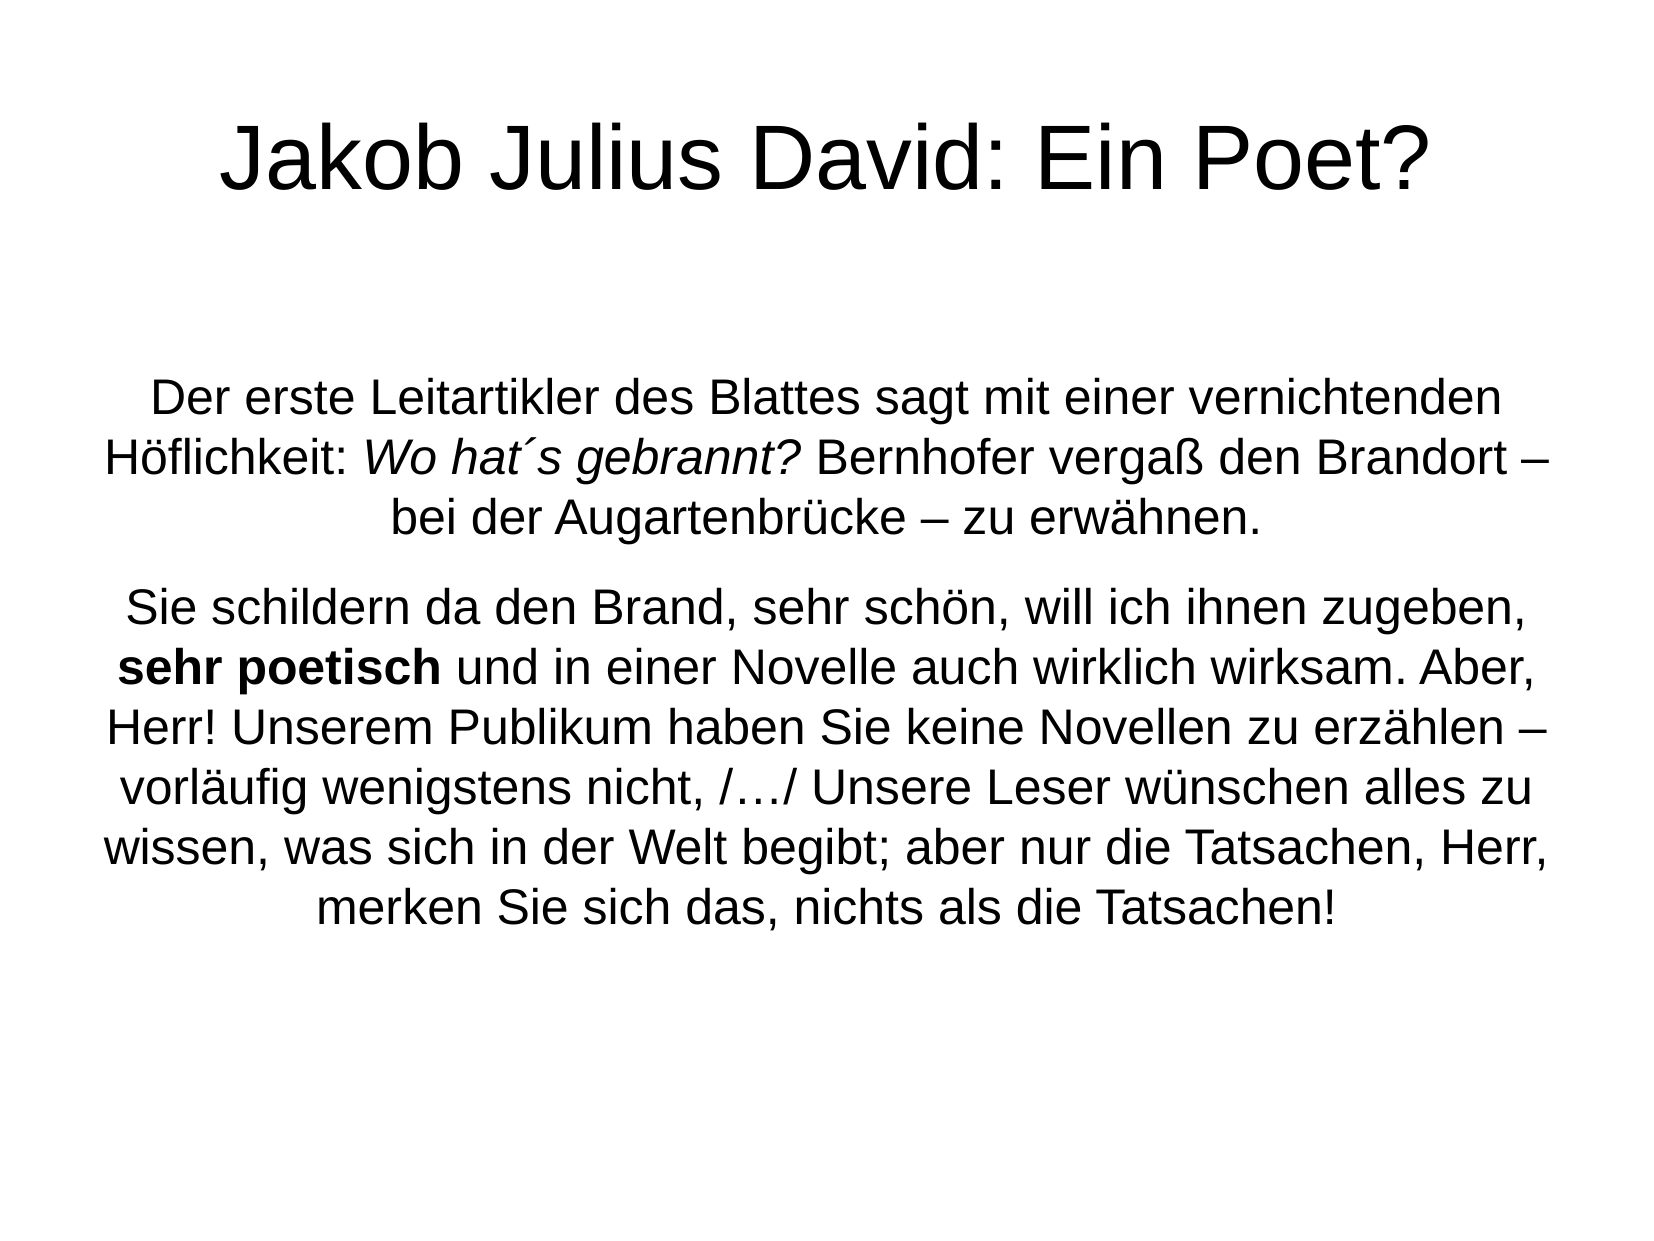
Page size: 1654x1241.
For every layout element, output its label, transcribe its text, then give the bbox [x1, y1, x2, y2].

subtitle Der erste Leitartikler des Blattes sagt mit einer vernichtenden Höflichkeit: Wo hat´s gebrannt? Bernhofer vergaß den Brandort – bei der Augartenbrücke – zu erwähnen. Sie schildern da den Brand, sehr schön, will ich ihnen zugeben, sehr poetisch und in einer Novelle auch wirklich wirksam. Aber, Herr! Unserem Publikum haben Sie keine Novellen zu erzählen – vorläufig wenigstens nicht, /…/ Unsere Leser wünschen alles zu wissen, was sich in der Welt begibt; aber nur die Tatsachen, Herr, merken Sie sich das, nichts als die Tatsachen! [82, 201, 1571, 1099]
title Jakob Julius David: Ein Poet? [82, 49, 1571, 201]
